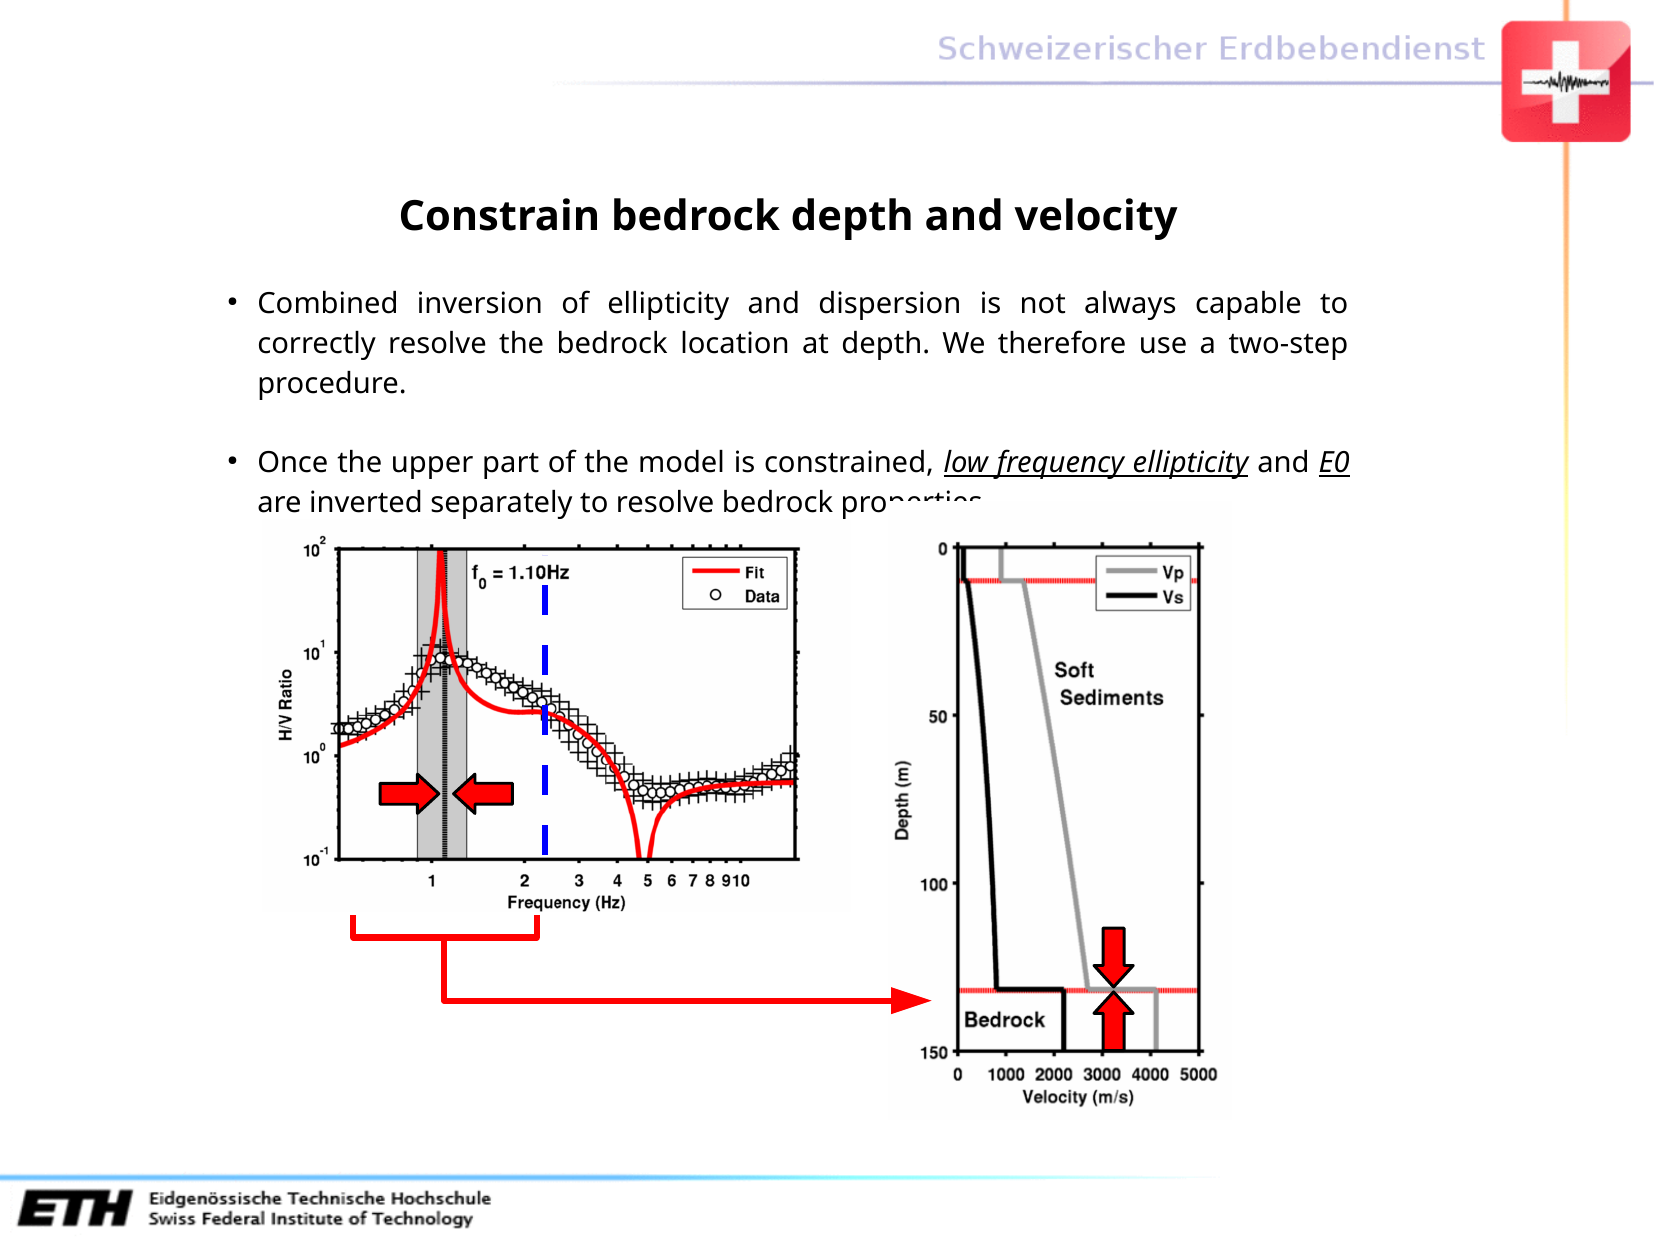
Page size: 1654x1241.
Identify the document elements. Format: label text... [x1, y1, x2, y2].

text_box [380, 774, 439, 814]
text_box [453, 774, 513, 814]
picture [0, 0, 1654, 1241]
text_box Constrain bedrock depth and velocity Combined inversion of ellipticity and dispersion is not always capable to correctly resolve the bedrock location at depth. We therefore use a two-step procedure. Once the upper part of the model is constrained, low frequency ellipticity and E0 are inverted separately to resolve bedrock properties. [212, 178, 1365, 476]
text_box [1093, 991, 1134, 1051]
text_box [1093, 928, 1134, 987]
